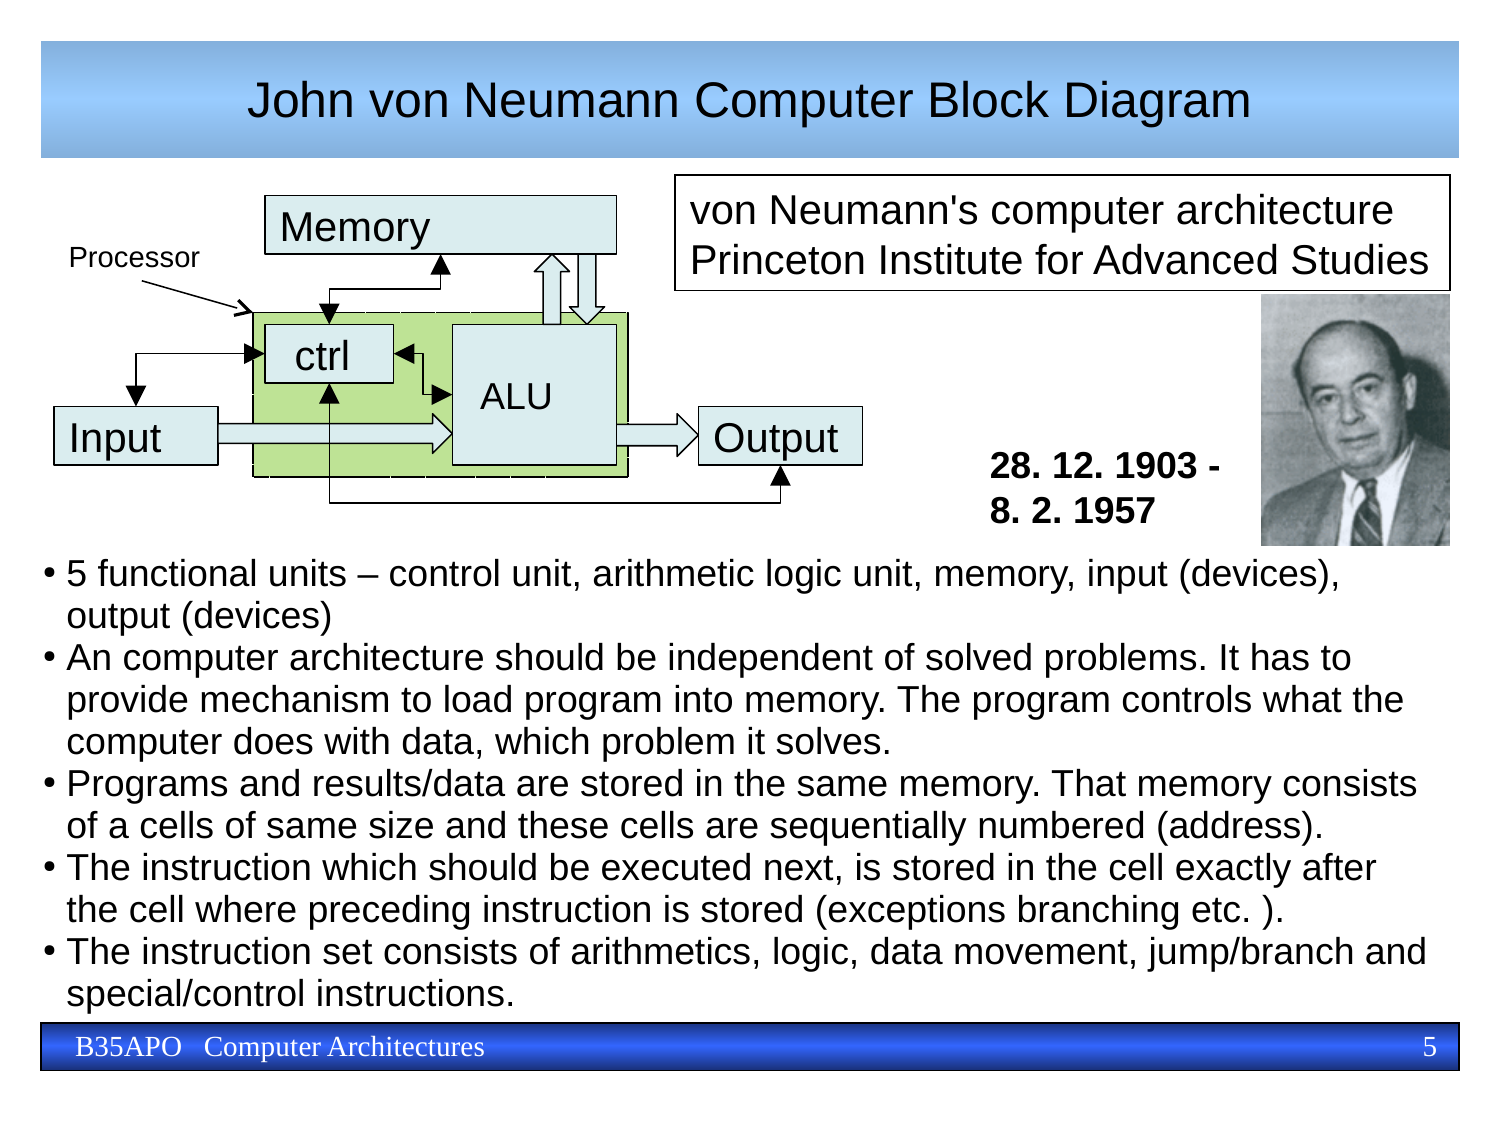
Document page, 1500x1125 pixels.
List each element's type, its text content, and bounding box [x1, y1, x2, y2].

text_box ctrl [264, 324, 394, 383]
picture [1261, 294, 1450, 545]
title John von Neumann Computer Block Diagram [41, 41, 1459, 158]
text_box Memory [264, 195, 617, 255]
text_box [330, 253, 699, 477]
text_box ALU [452, 324, 617, 465]
text_box [253, 312, 328, 352]
text_box Input [53, 406, 218, 465]
text_box Output [698, 406, 863, 465]
text_box von Neumann's computer architecture Princeton Institute for Advanced Studies [675, 174, 1451, 291]
text_box [217, 355, 329, 477]
text_box Processor [53, 230, 232, 281]
text_box 5 functional units – control unit, arithmetic logic unit, memory, input (devices), output (devices) An computer architecture should be independent of solved problems. It has to provide mechanism to load program into memory. The program controls what the computer does with data, which problem it solves. Programs and results/data are stored in the same memory. That memory consists of a cells of same size and these cells are sequentially numbered (address). The instruction which should be executed next, is stored in the cell exactly after the cell where preceding instruction is stored (exceptions branching etc. ). The instruction set consists of arithmetics, logic, data movement, jump/branch and special/control instructions. [28, 545, 1454, 1064]
text_box 28. 12. 1903 - 8. 2. 1957 [974, 433, 1250, 539]
